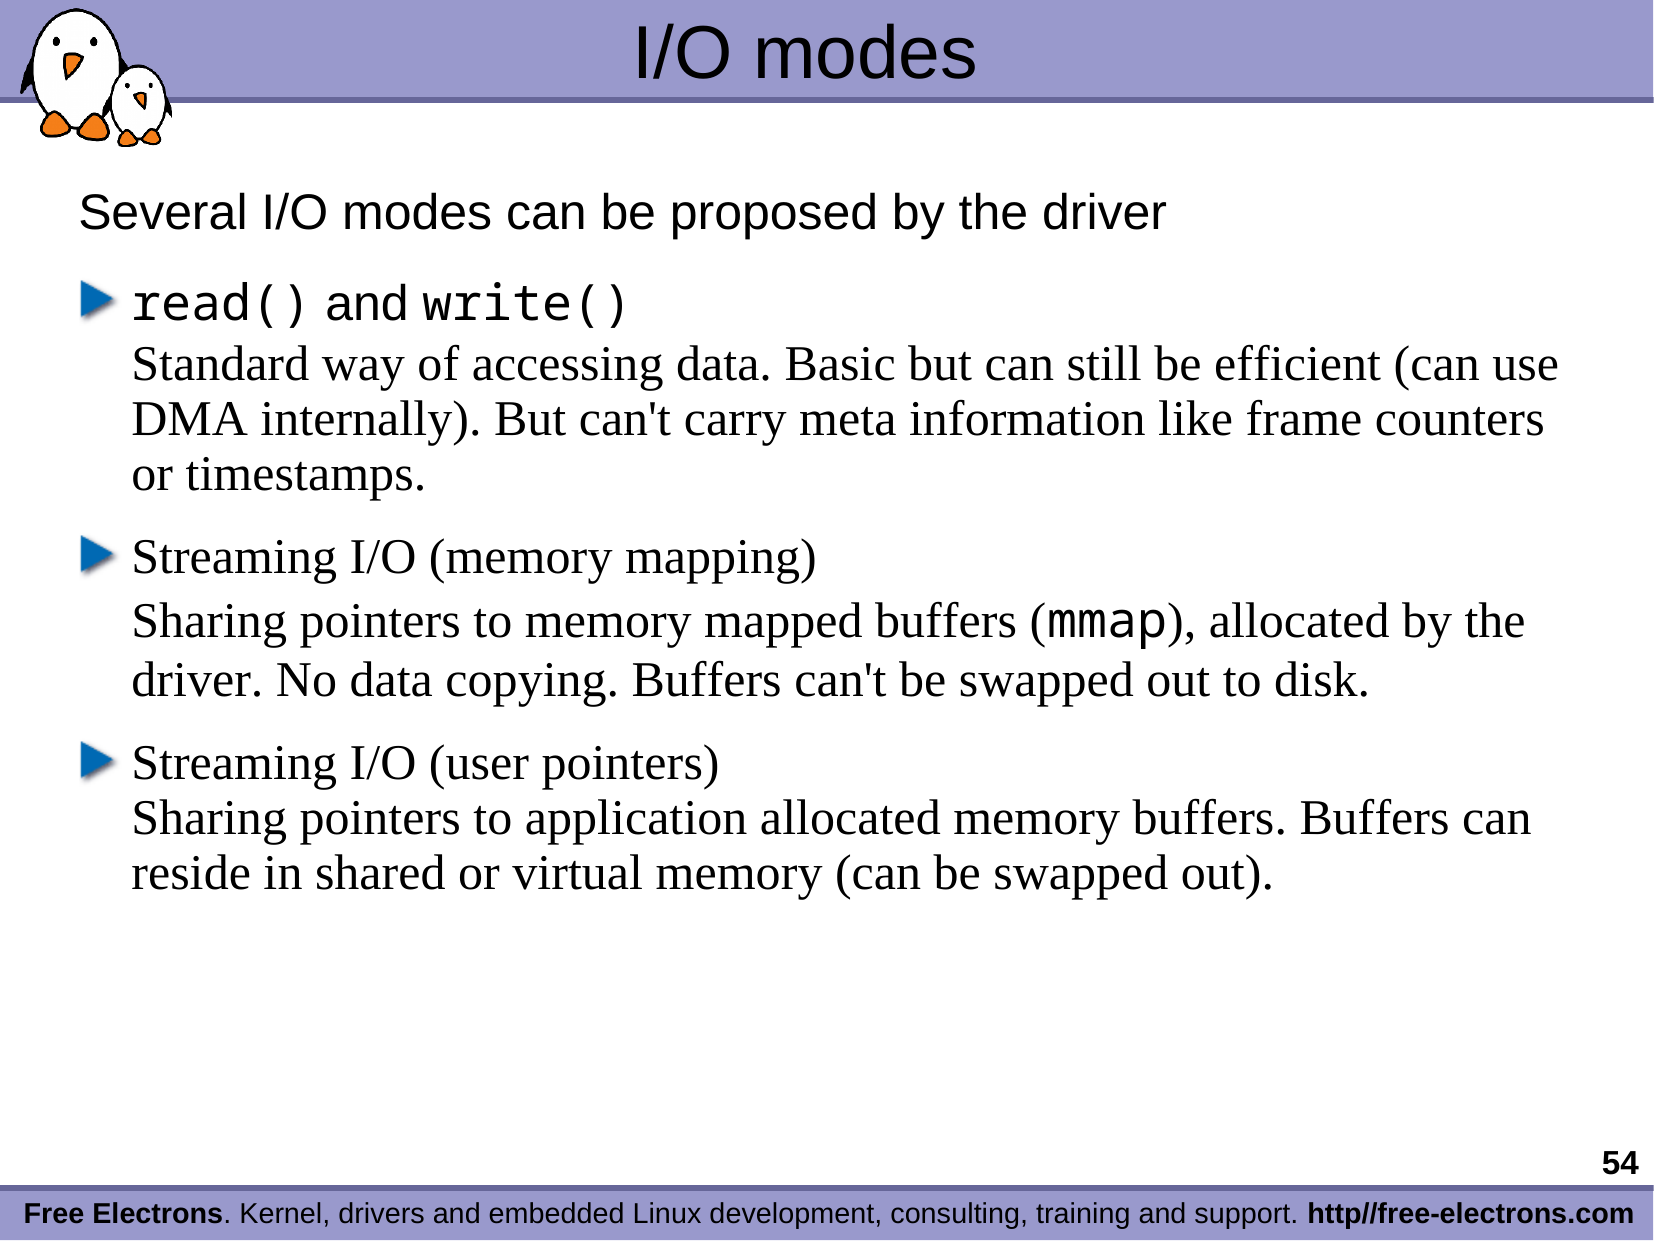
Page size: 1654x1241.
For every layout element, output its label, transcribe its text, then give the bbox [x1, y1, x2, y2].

picture [20, 8, 172, 147]
title I/O modes [60, 0, 1551, 106]
list Several I/O modes can be proposed by the driver read() and write() Standard way of accessing data. Basic but can still be efficient (can use DMA internally). But can't carry meta information like frame counters or timestamps. Streaming I/O (memory mapping) Sharing pointers to memory mapped buffers (mmap), allocated by the driver. No data copying. Buffers can't be swapped out to disk. Streaming I/O (user pointers) Sharing pointers to application allocated memory buffers. Buffers can reside in shared or virtual memory (can be swapped out). [60, 184, 1566, 1037]
